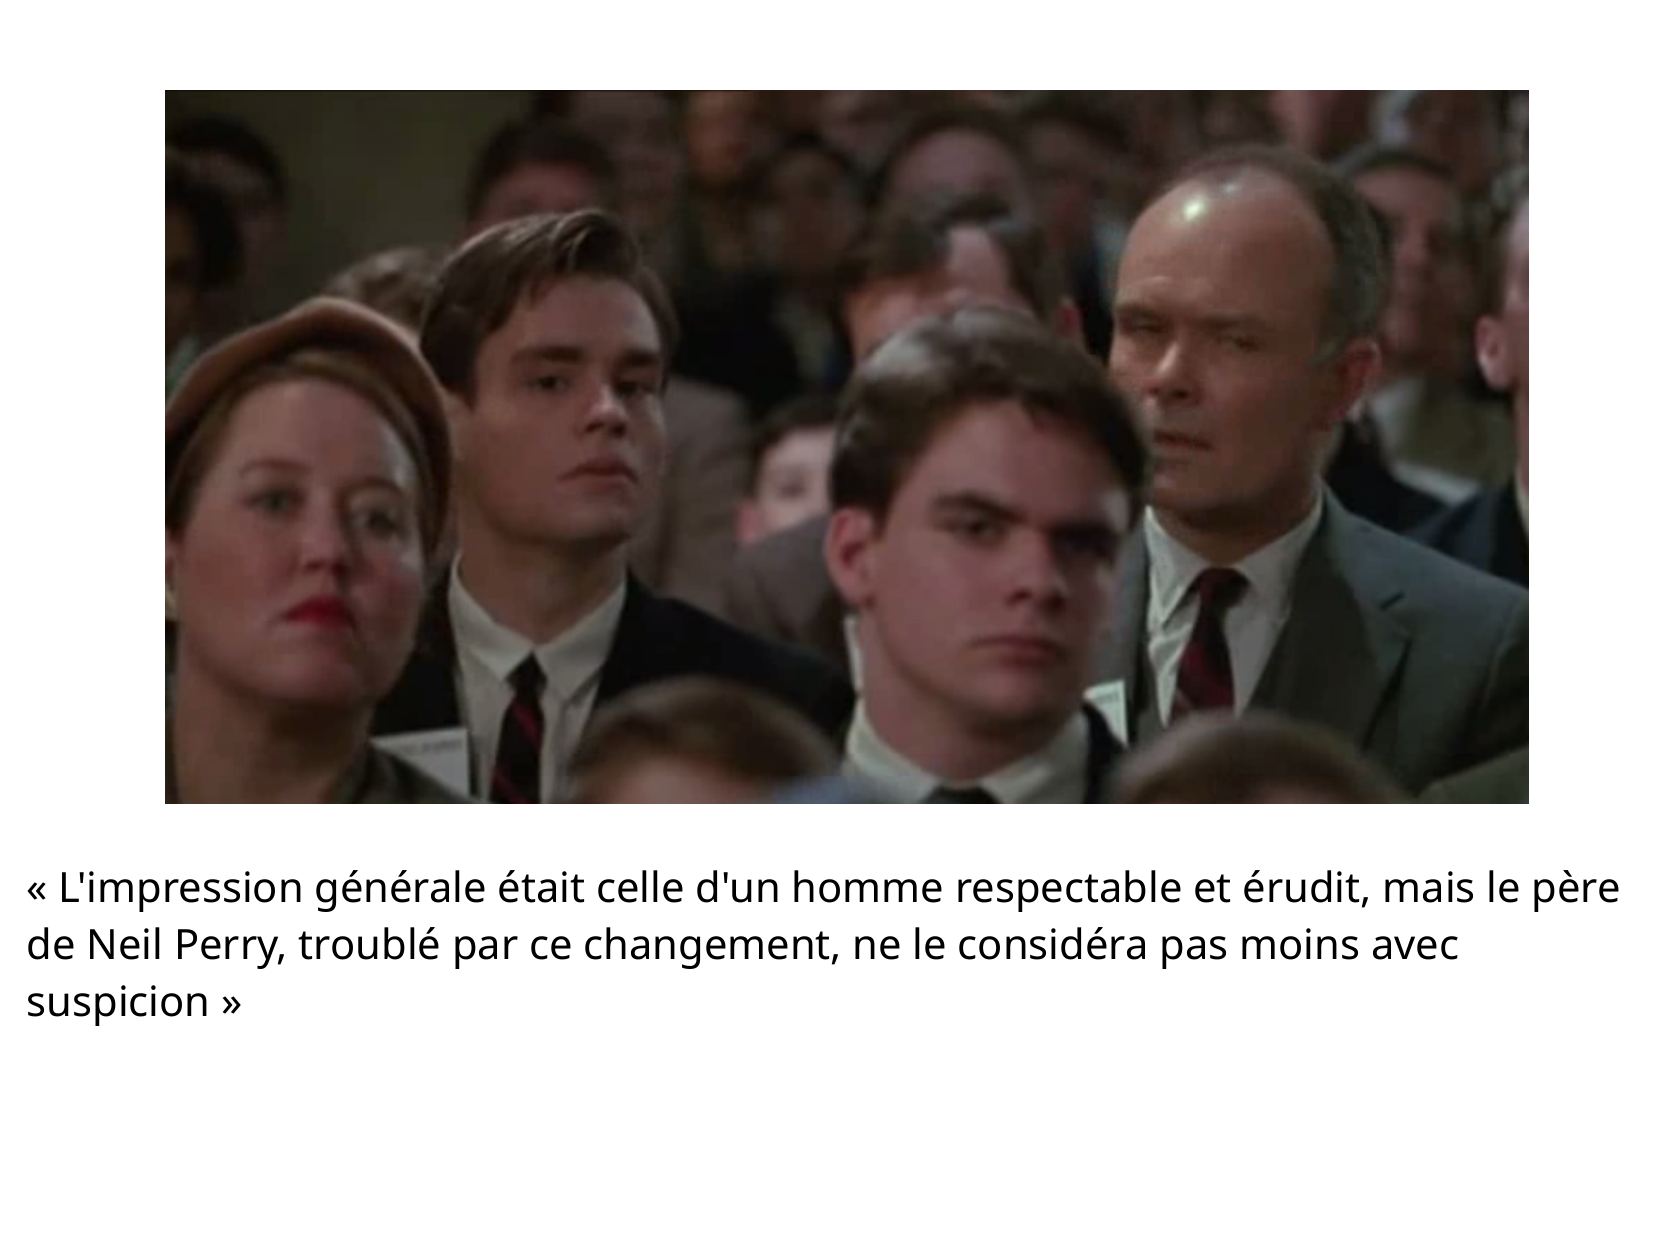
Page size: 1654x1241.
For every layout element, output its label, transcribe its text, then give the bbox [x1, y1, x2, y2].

picture [165, 90, 1529, 804]
text_box « L'impression générale était celle d'un homme respectable et érudit, mais le père de Neil Perry, troublé par ce changement, ne le considéra pas moins avec suspicion » [11, 850, 1654, 1040]
